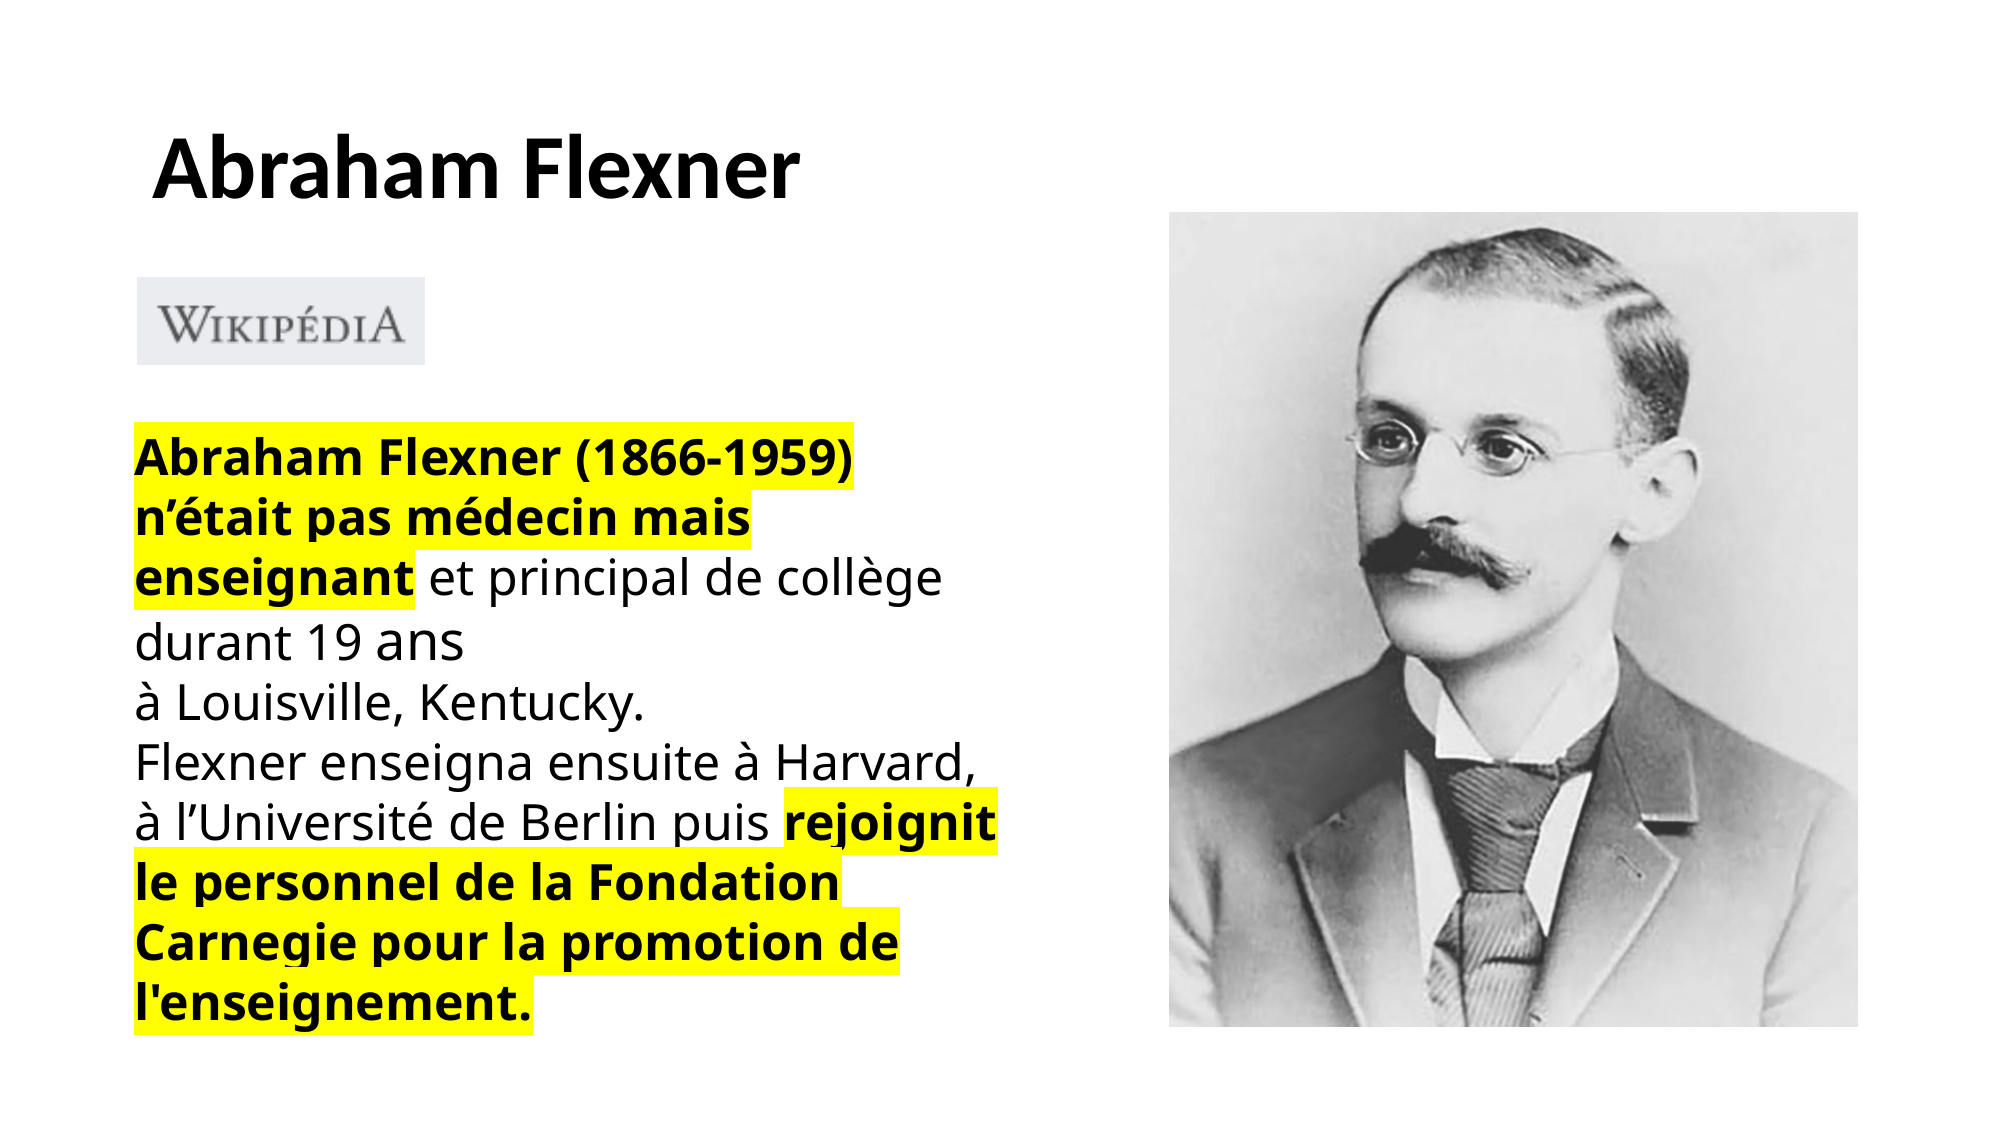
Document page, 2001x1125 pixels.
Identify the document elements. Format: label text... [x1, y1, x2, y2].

picture [1169, 212, 1858, 1027]
picture [137, 277, 425, 365]
title Abraham Flexner [137, 59, 1863, 278]
text_box Abraham Flexner (1866-1959) n’était pas médecin mais enseignant et principal de collège durant 19 ans à Louisville, Kentucky. Flexner enseigna ensuite à Harvard, à l’Université de Berlin puis rejoignit le personnel de la Fondation Carnegie pour la promotion de l'enseignement. [119, 418, 1032, 984]
